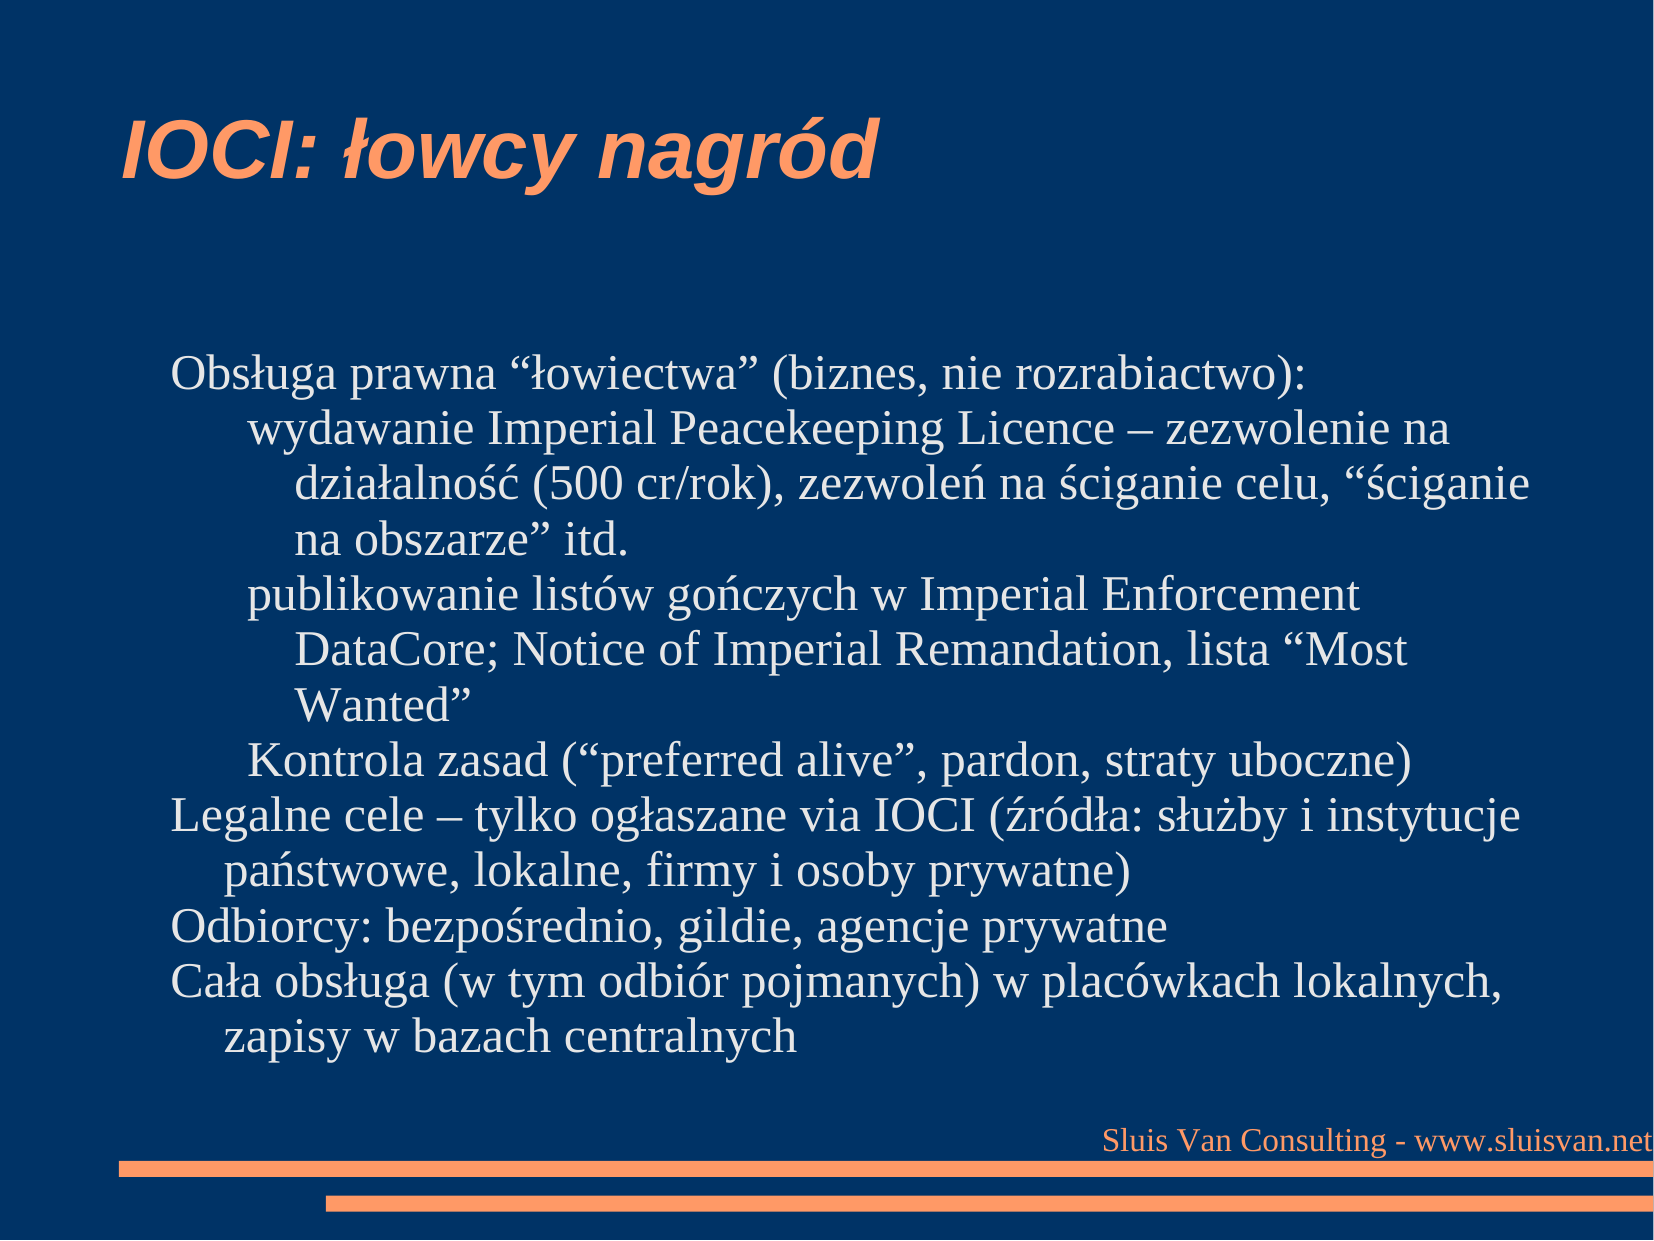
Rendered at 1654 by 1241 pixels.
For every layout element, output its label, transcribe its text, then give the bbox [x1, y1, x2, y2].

title IOCI: łowcy nagród [121, 46, 1534, 254]
list Obsługa prawna “łowiectwa” (biznes, nie rozrabiactwo): wydawanie Imperial Peacekeeping Licence – zezwolenie na działalność (500 cr/rok), zezwoleń na ściganie celu, “ściganie na obszarze” itd. publikowanie listów gończych w Imperial Enforcement DataCore; Notice of Imperial Remandation, lista “Most Wanted” Kontrola zasad (“preferred alive”, pardon, straty uboczne) Legalne cele – tylko ogłaszane via IOCI (źródła: służby i instytucje państwowe, lokalne, firmy i osoby prywatne) Odbiorcy: bezpośrednio, gildie, agencje prywatne Cała obsługa (w tym odbiór pojmanych) w placówkach lokalnych, zapisy w bazach centralnych [152, 344, 1534, 1127]
